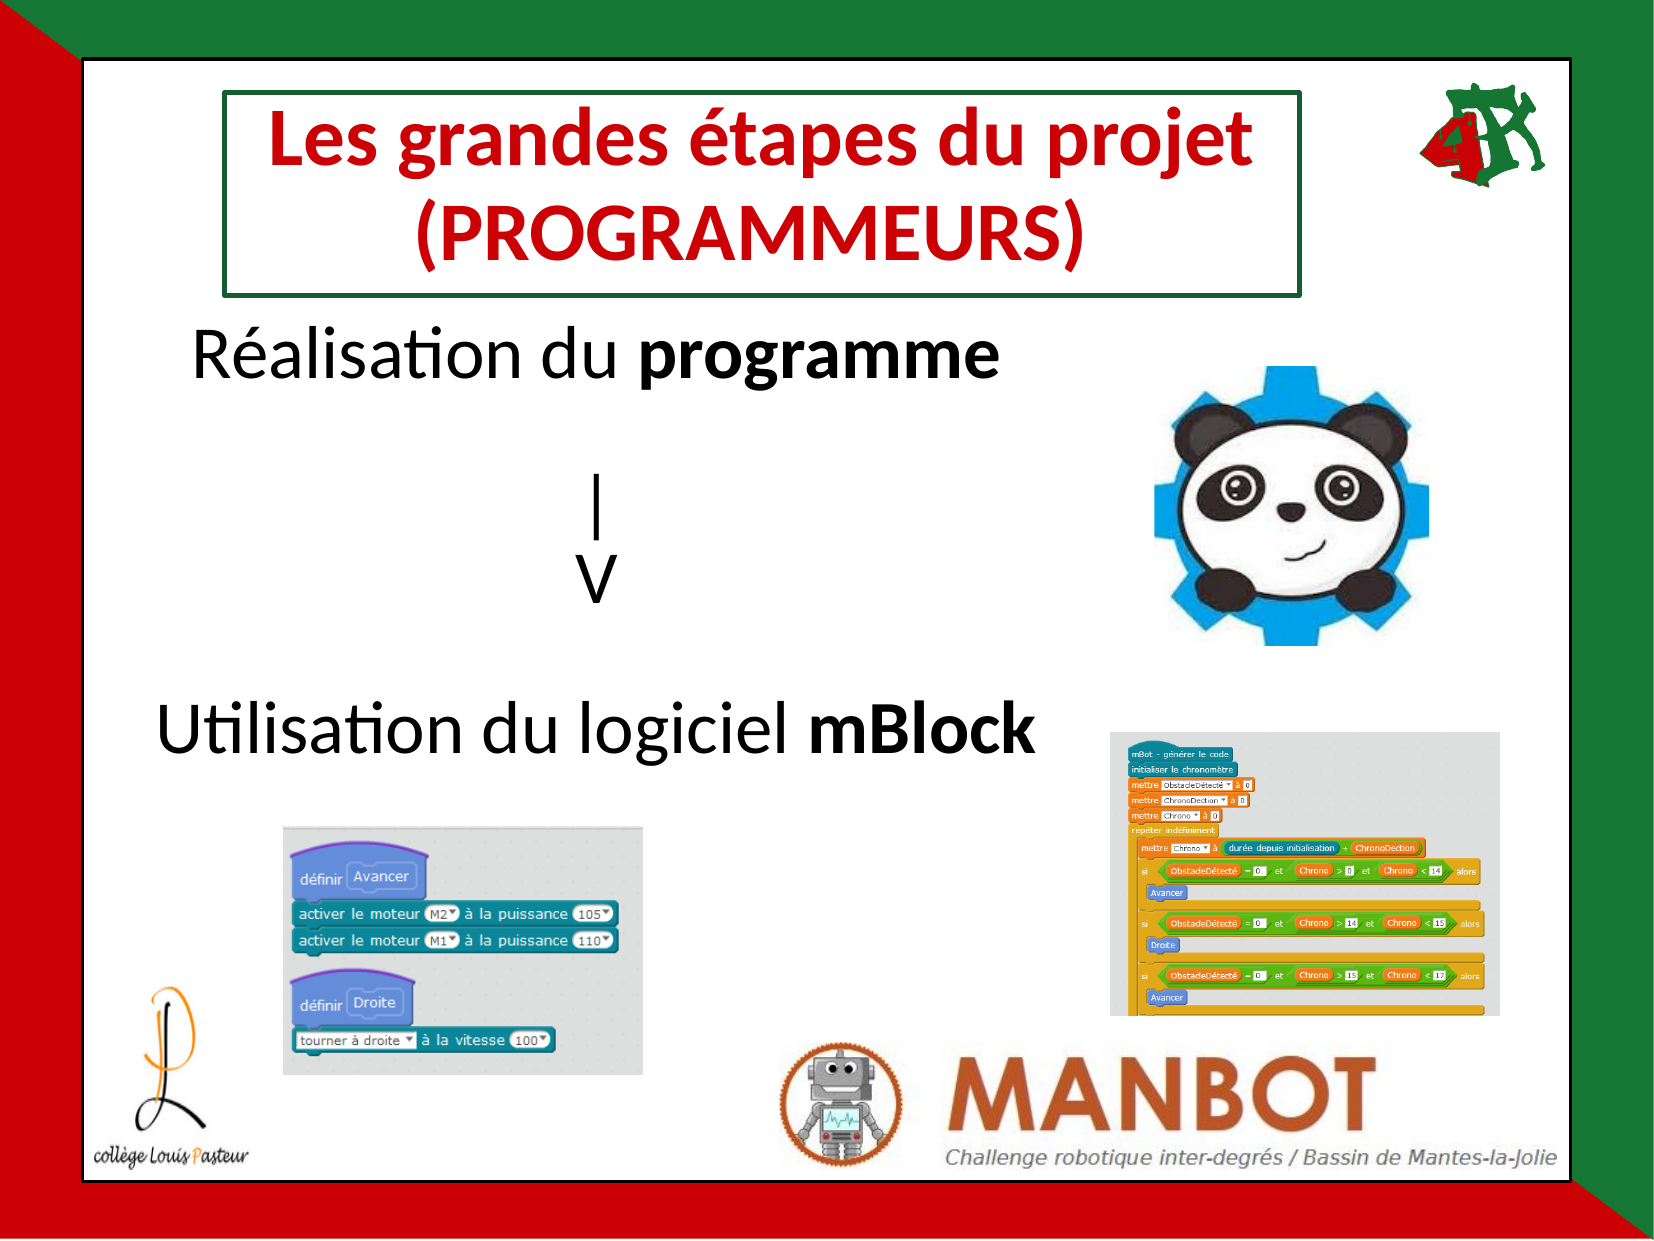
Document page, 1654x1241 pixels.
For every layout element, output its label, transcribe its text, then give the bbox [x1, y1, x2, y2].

picture [1405, 70, 1561, 201]
picture [1154, 366, 1430, 646]
picture [94, 986, 249, 1170]
picture [1110, 732, 1500, 1016]
text_box Les grandes étapes du projet (PROGRAMMEURS) [224, 92, 1300, 296]
text_box Réalisation du programme | V Utilisation du logiciel mBlock [106, 314, 1087, 780]
picture [283, 826, 643, 1075]
picture [779, 1042, 1557, 1170]
